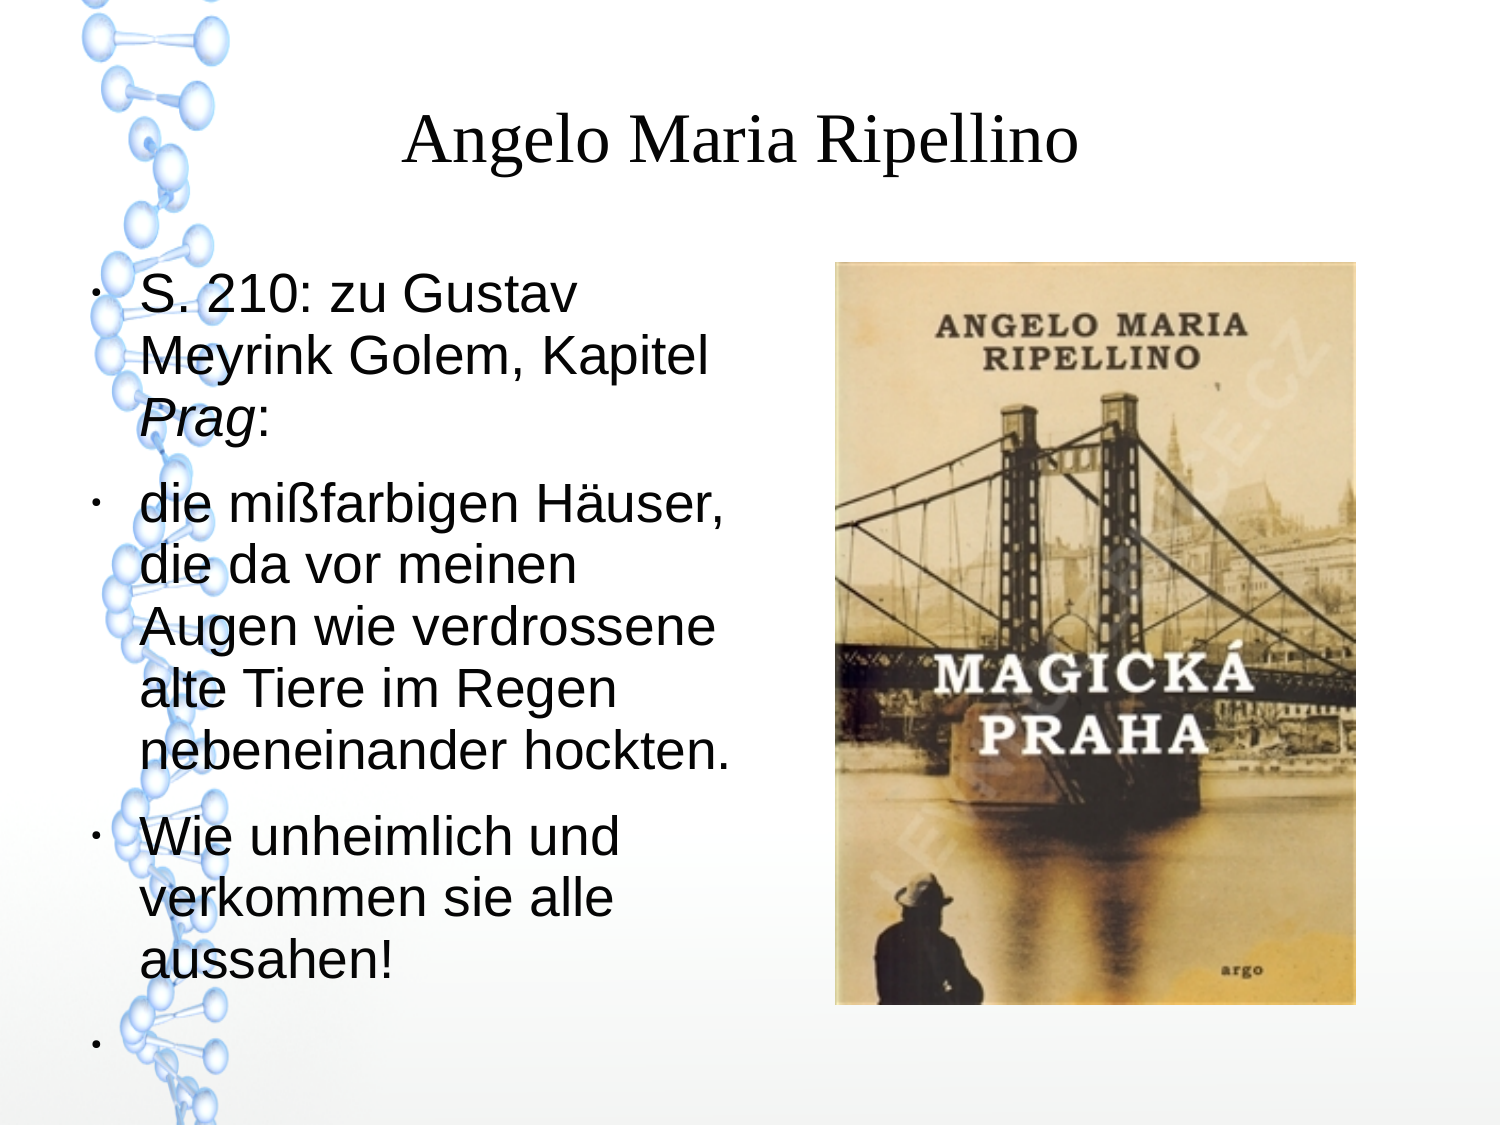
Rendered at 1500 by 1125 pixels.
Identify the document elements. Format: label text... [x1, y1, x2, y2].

title Angelo Maria Ripellino [74, 45, 1425, 233]
list S. 210: zu Gustav Meyrink Golem, Kapitel Prag: die mißfarbigen Häuser, die da vor meinen Augen wie verdrossene alte Tiere im Regen nebeneinander hockten. Wie unheimlich und verkommen sie alle aussahen! [75, 262, 734, 1005]
picture [0, 0, 1500, 1125]
